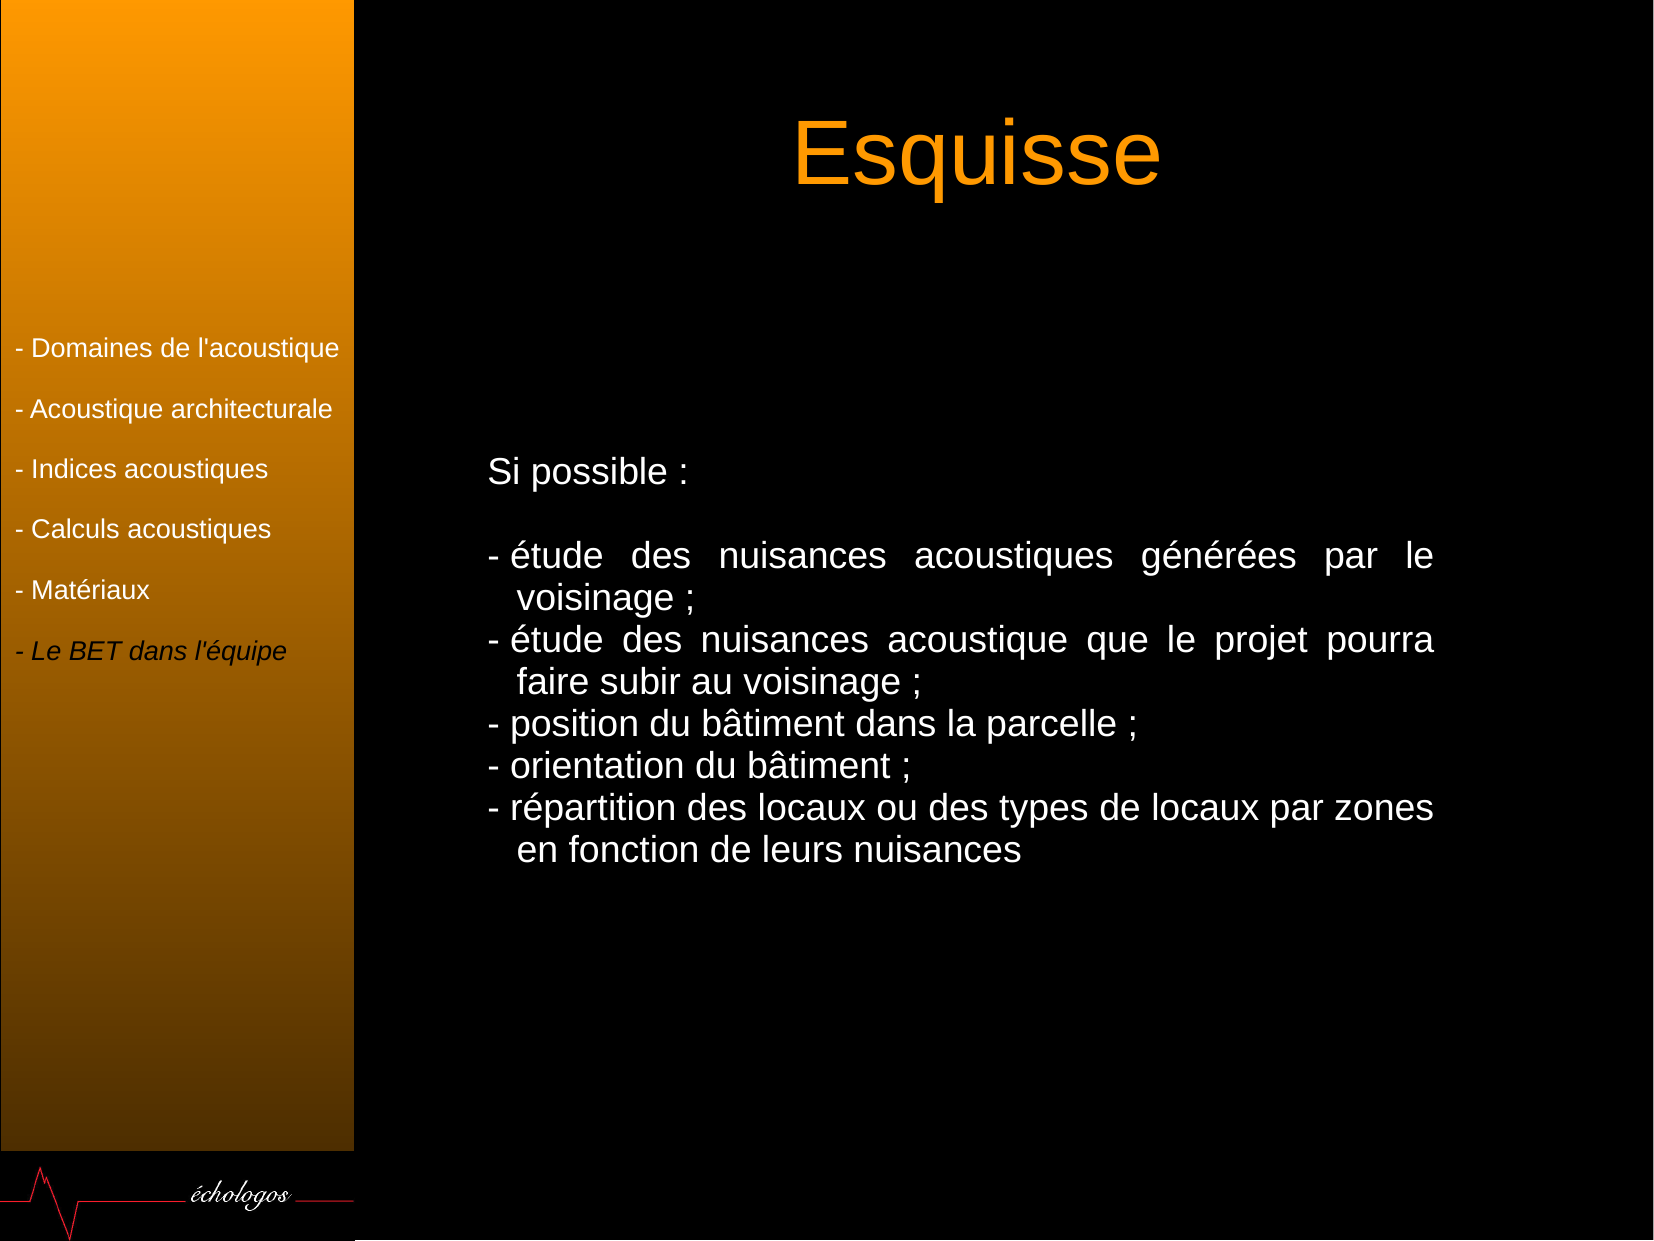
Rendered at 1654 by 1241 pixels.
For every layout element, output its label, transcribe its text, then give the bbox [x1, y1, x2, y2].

text_box - Domaines de l'acoustique - Acoustique architecturale - Indices acoustiques - Calculs acoustiques - Matériaux - Le BET dans l'équipe [0, 325, 355, 755]
picture [0, 1166, 355, 1241]
text_box Si possible : - étude des nuisances acoustiques générées par le voisinage ; - étude des nuisances acoustique que le projet pourra faire subir au voisinage ; - position du bâtiment dans la parcelle ; - orientation du bâtiment ; - répartition des locaux ou des types de locaux par zones en fonction de leurs nuisances [472, 442, 1450, 1004]
title Esquisse [383, 56, 1571, 250]
